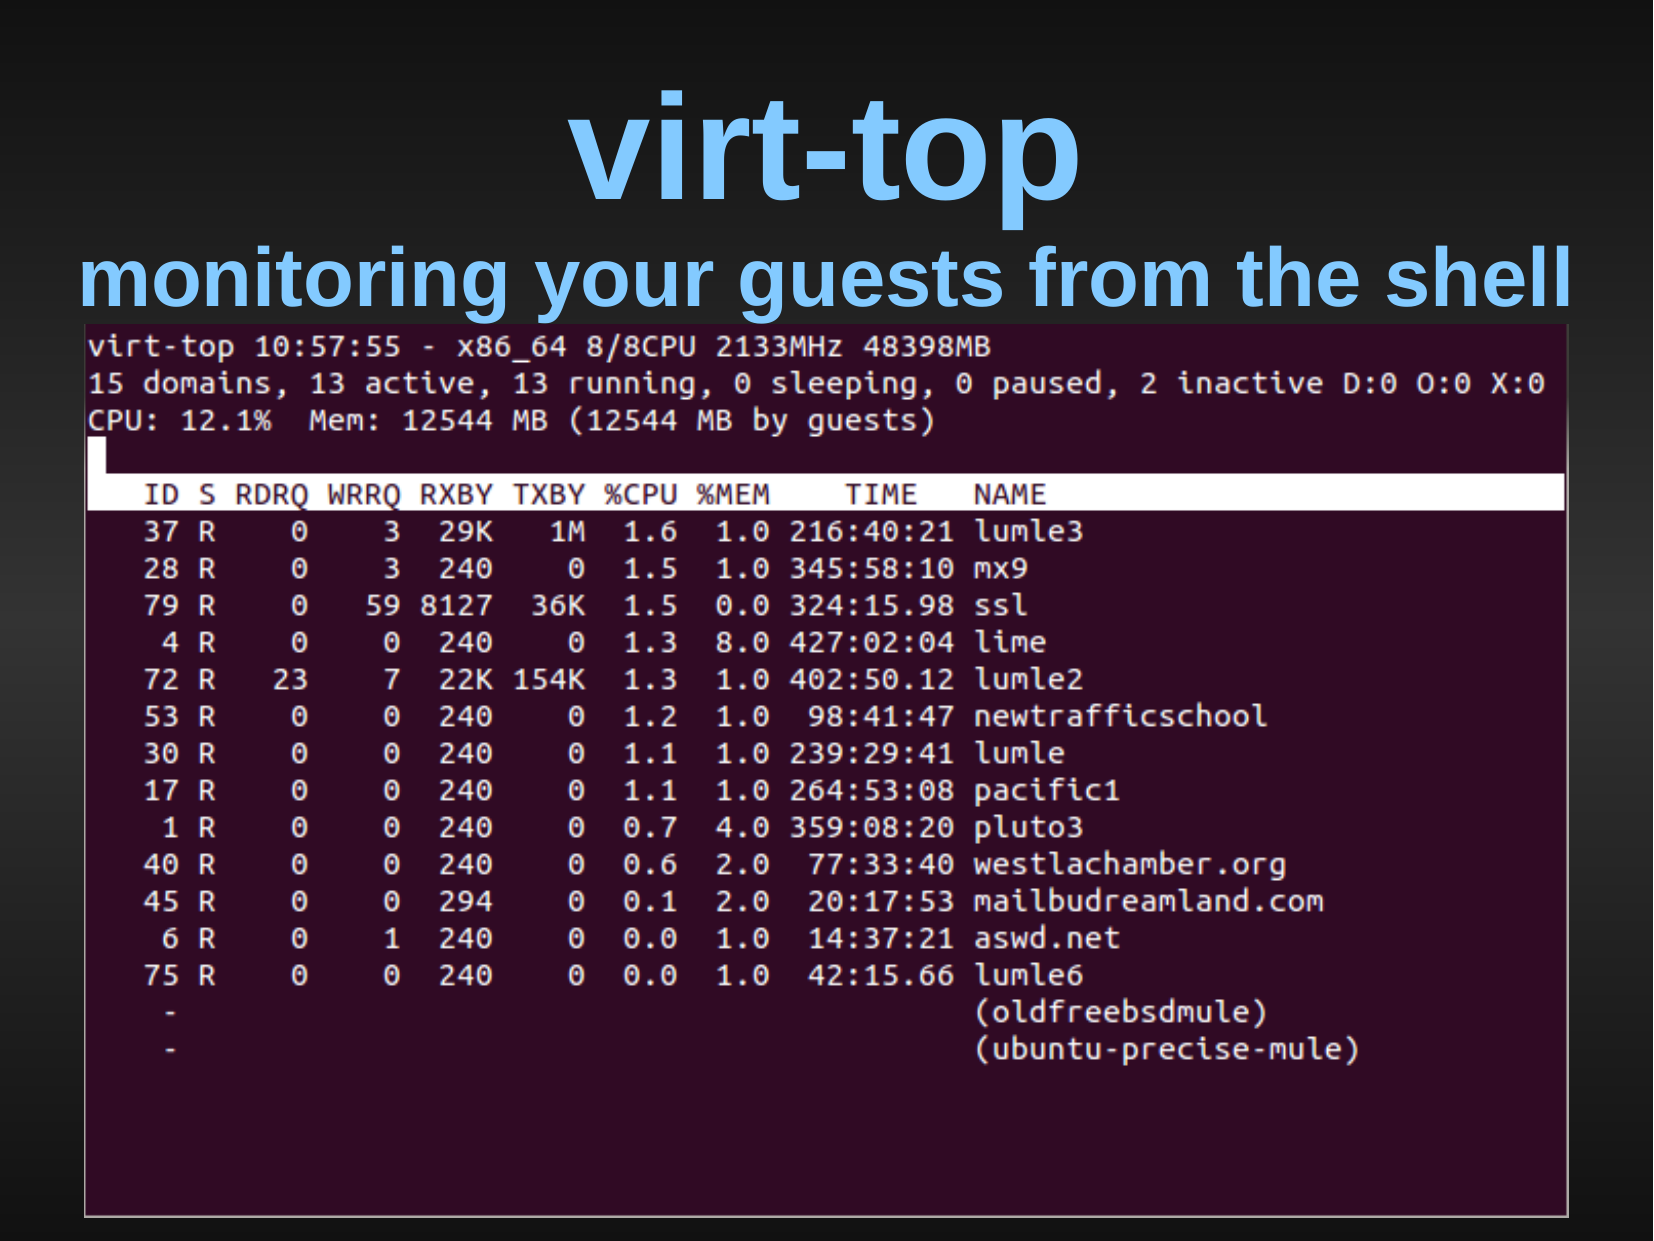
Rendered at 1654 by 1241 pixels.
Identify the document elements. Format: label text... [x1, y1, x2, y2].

title virt-top monitoring your guests from the shell [0, 63, 1653, 325]
picture [84, 324, 1569, 1218]
